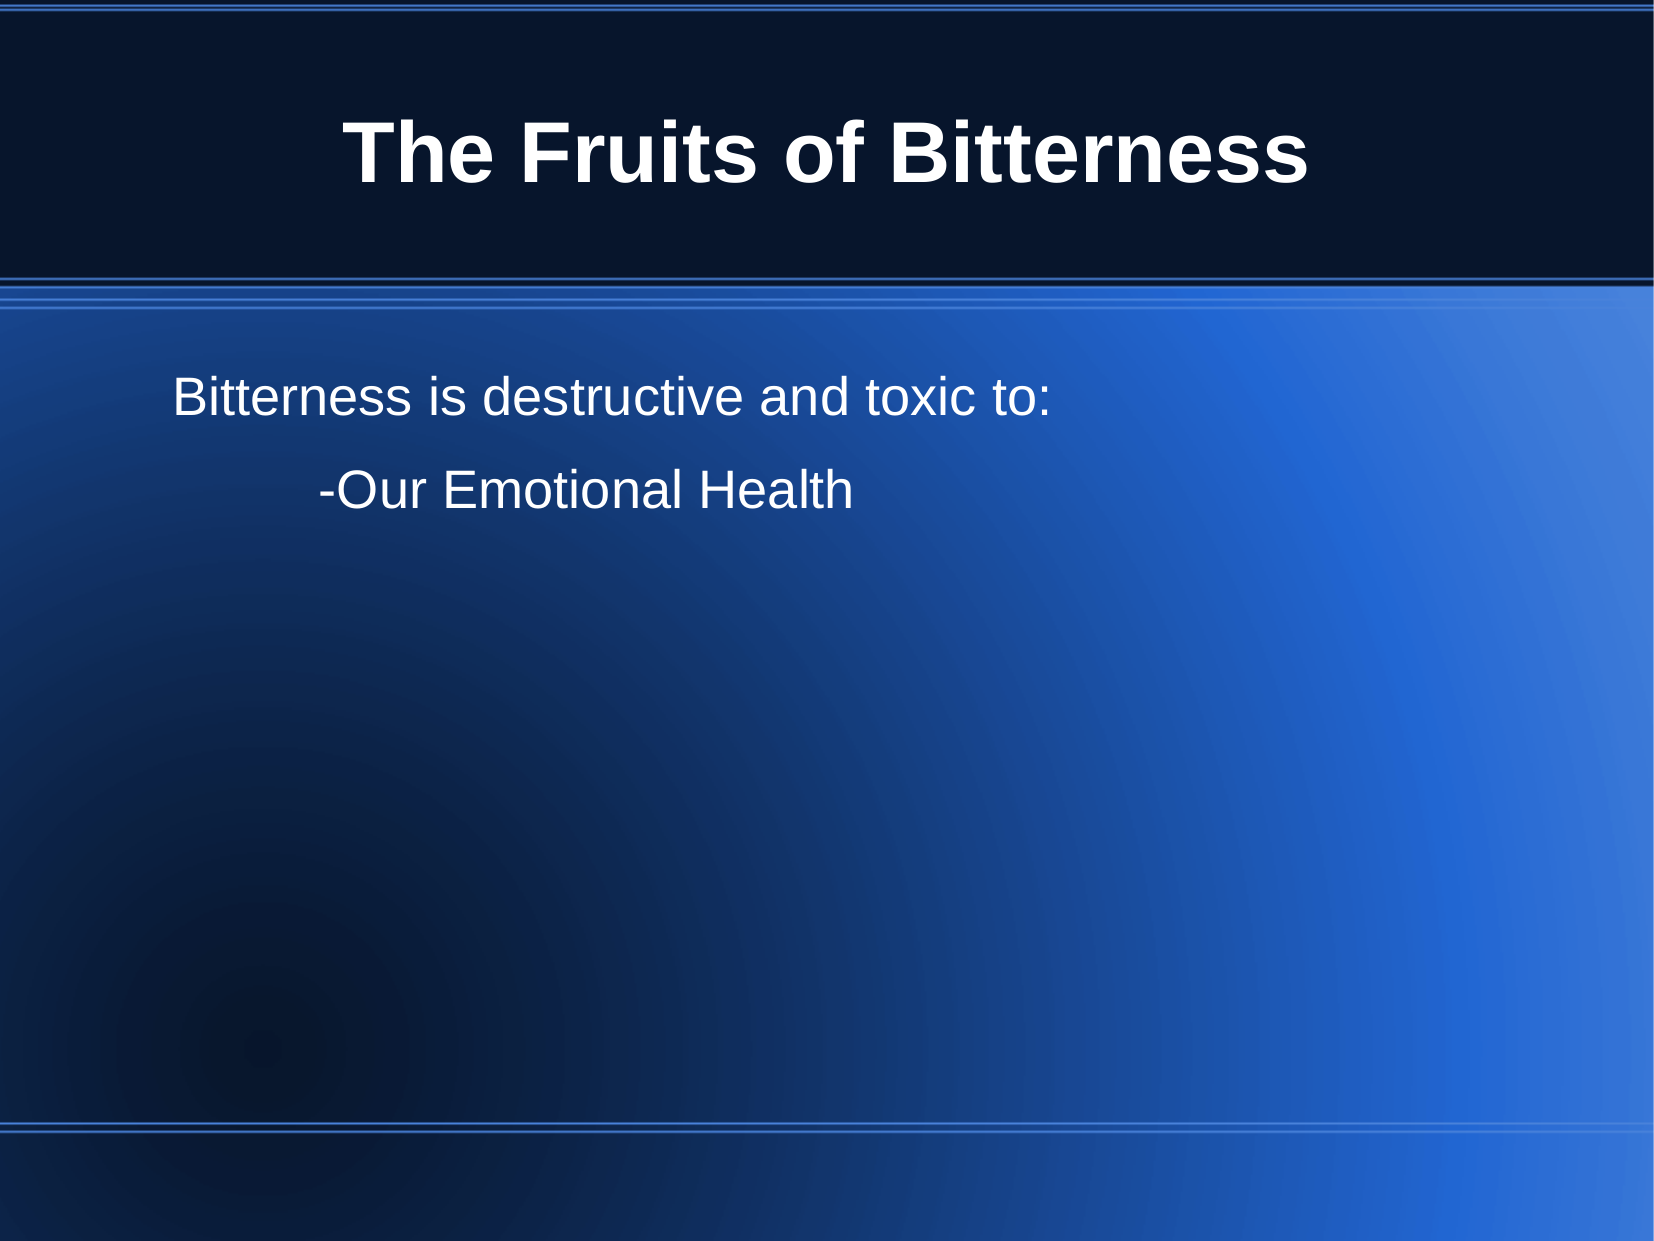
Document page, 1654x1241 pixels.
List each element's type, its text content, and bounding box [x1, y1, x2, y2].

picture [0, 0, 1654, 1241]
list Bitterness is destructive and toxic to: -Our Emotional Health [82, 355, 1571, 1058]
title The Fruits of Bitterness [82, 49, 1571, 257]
